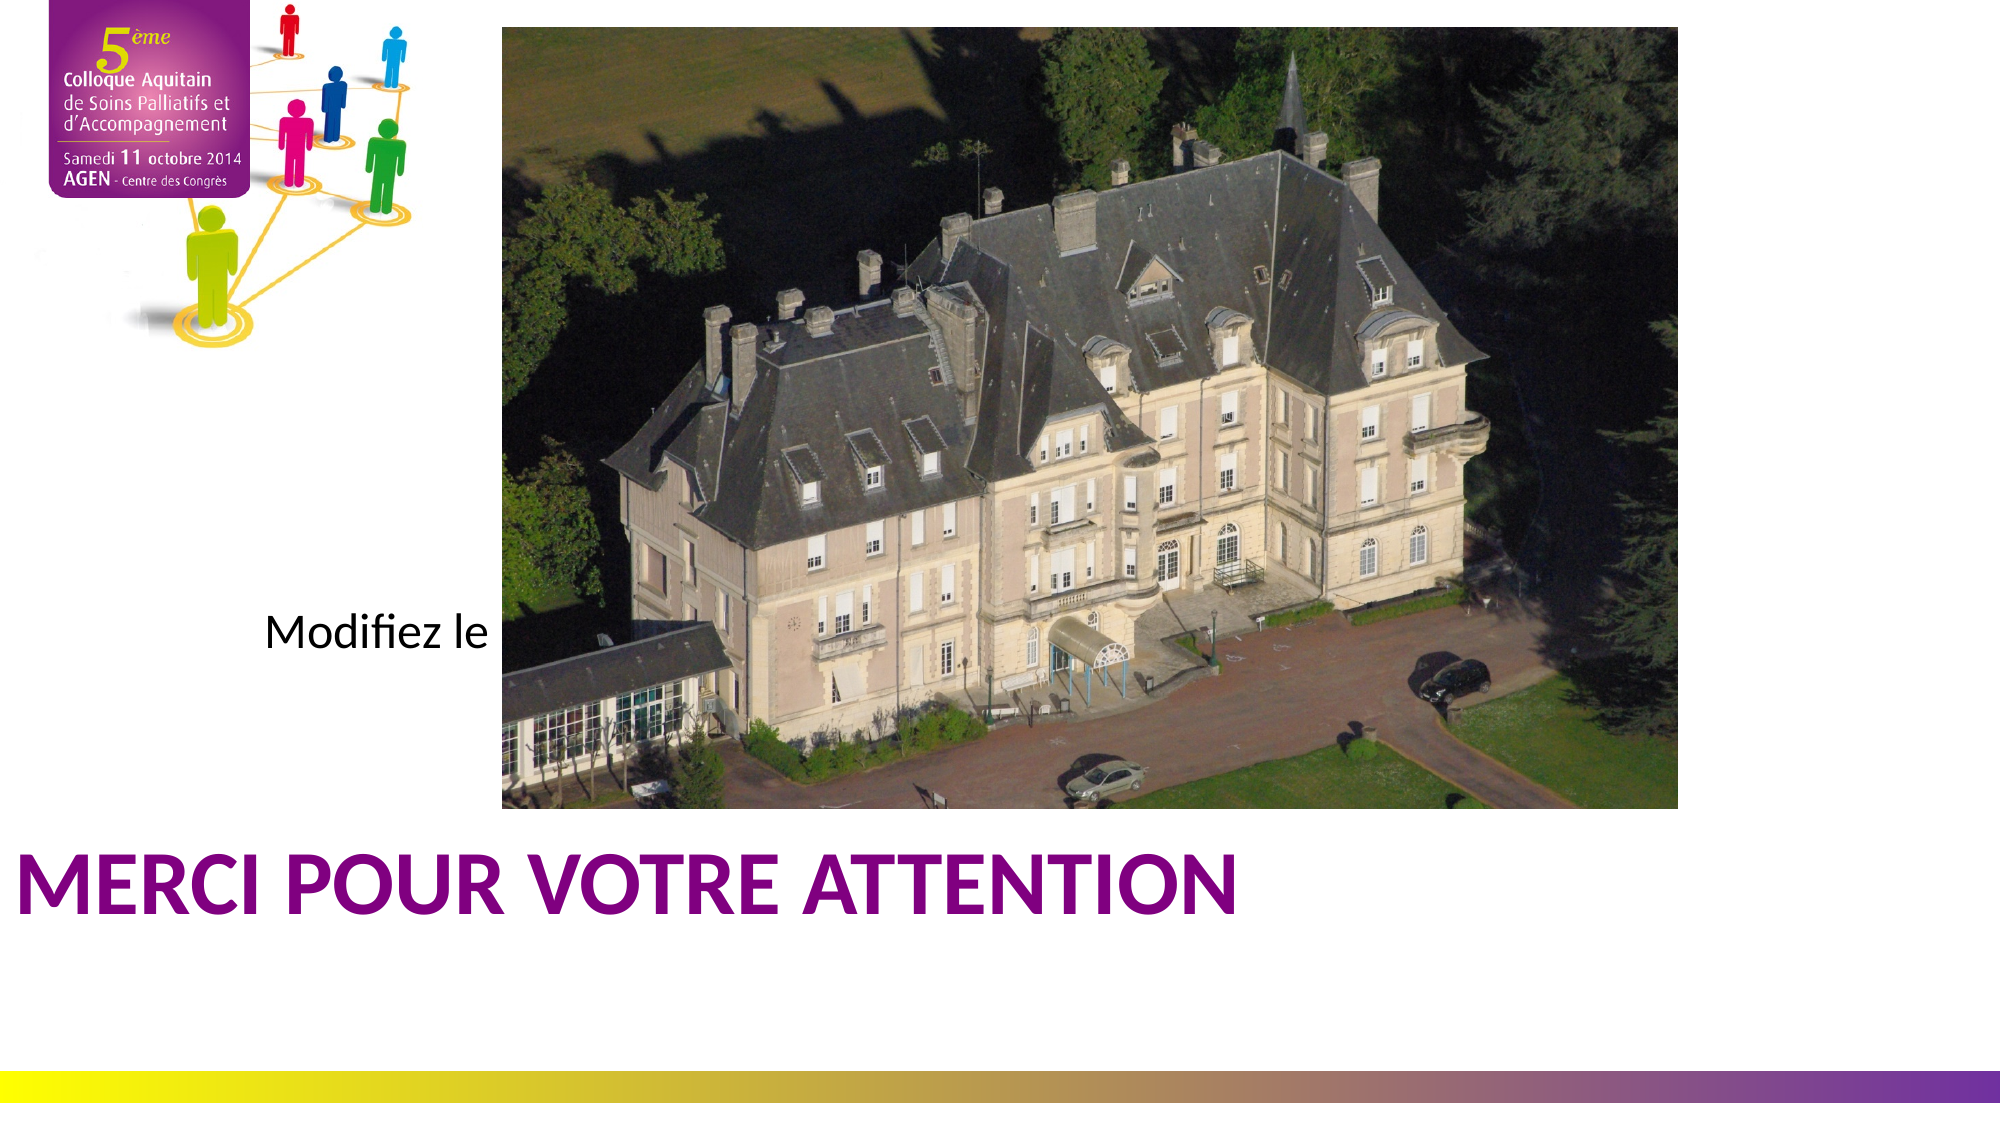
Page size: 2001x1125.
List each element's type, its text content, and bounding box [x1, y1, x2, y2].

picture [502, 27, 1678, 729]
title MERCI POUR VOTRE ATTENTION [0, 729, 2000, 1040]
picture [0, 0, 440, 359]
